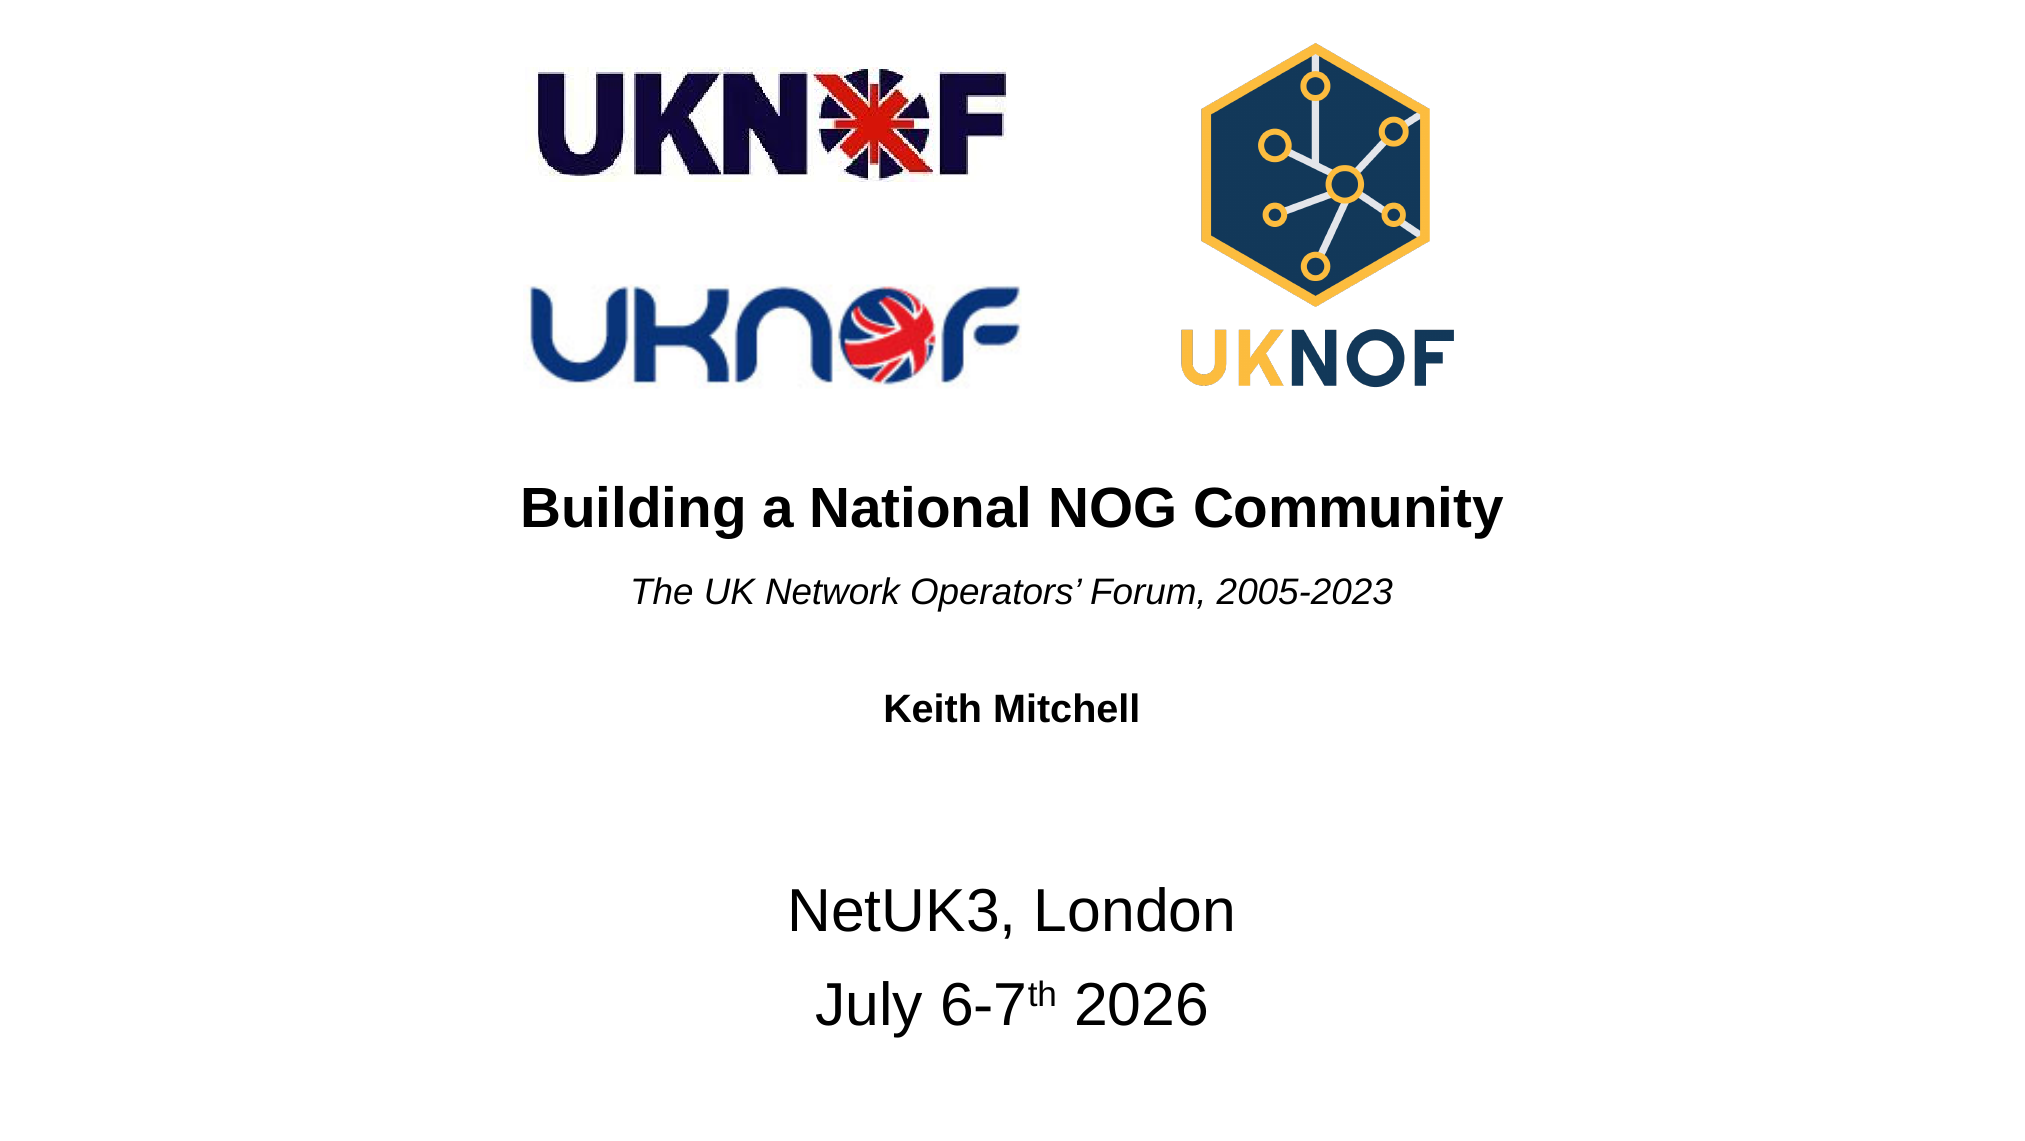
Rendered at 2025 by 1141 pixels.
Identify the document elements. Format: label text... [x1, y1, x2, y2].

text_box Building a National NOG Community The UK Network Operators’ Forum, 2005-2023 Keith Mitchell [101, 469, 1923, 742]
picture [1093, 0, 1538, 451]
list NetUK3, London July 6-7th 2026 [101, 773, 1923, 1047]
picture [525, 67, 1014, 182]
picture [523, 268, 1024, 404]
